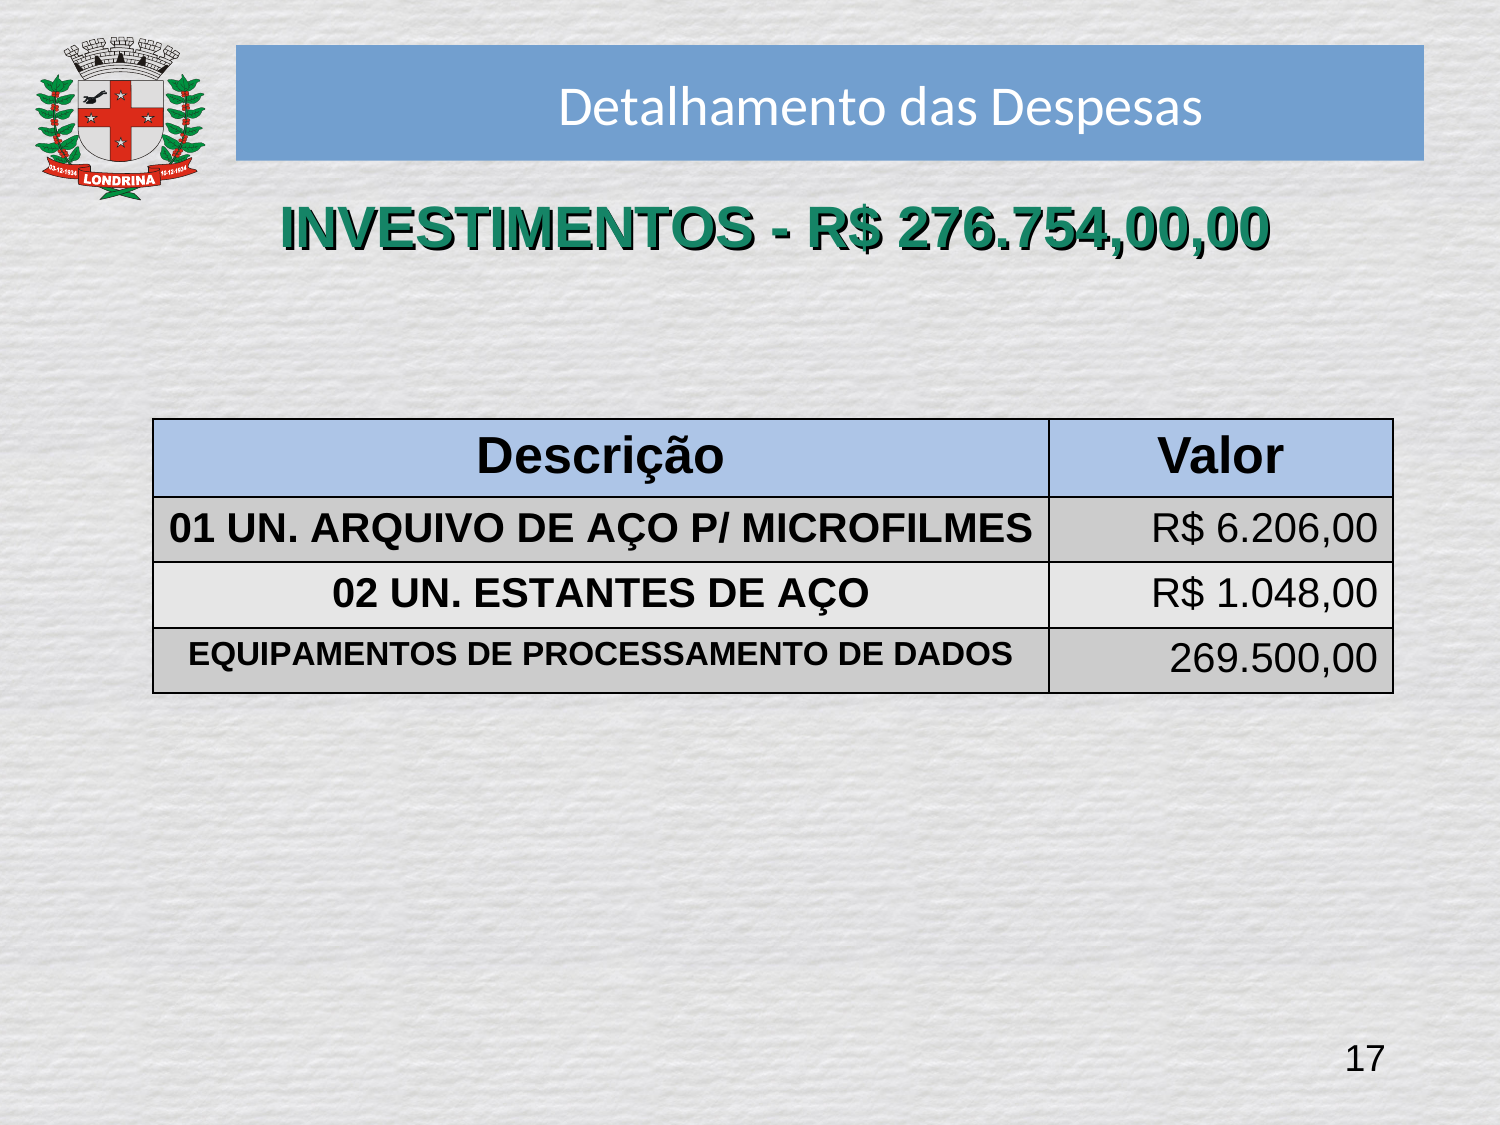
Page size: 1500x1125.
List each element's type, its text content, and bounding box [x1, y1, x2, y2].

table_cell R$ 1.048,00 [1050, 563, 1392, 627]
table_cell 269.500,00 [1050, 629, 1392, 692]
table_cell 01 UN. ARQUIVO DE AÇO P/ MICROFILMES [154, 498, 1048, 561]
text_box INVESTIMENTOS - R$ 276.754,00,00 [230, 181, 1321, 266]
picture [0, 0, 1500, 1125]
table_header Descrição [154, 420, 1048, 496]
table_header Valor [1050, 420, 1392, 496]
text_box <número> [1329, 1027, 1500, 1098]
table_cell 02 UN. ESTANTES DE AÇO [154, 563, 1048, 627]
table_cell R$ 6.206,00 [1050, 498, 1392, 561]
text_box Detalhamento das Despesas [236, 45, 1424, 161]
table_cell EQUIPAMENTOS DE PROCESSAMENTO DE DADOS [154, 629, 1048, 692]
